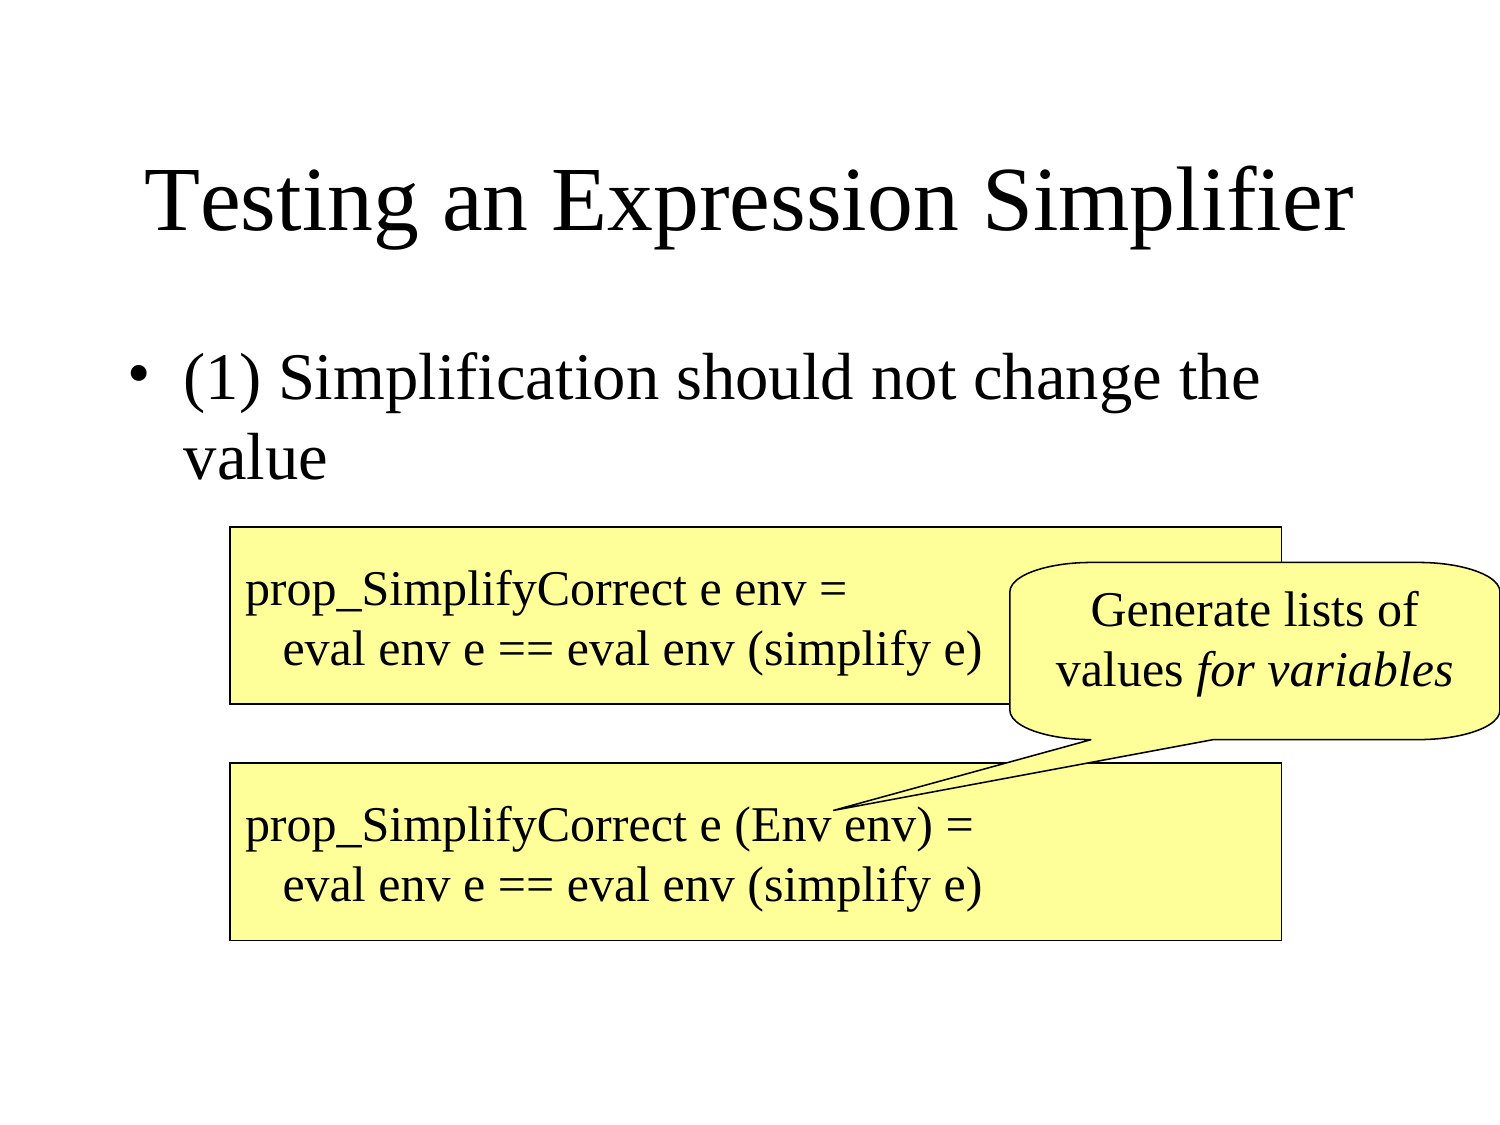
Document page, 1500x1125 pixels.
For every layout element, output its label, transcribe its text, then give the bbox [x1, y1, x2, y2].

title Testing an Expression Simplifier [112, 99, 1388, 288]
list (1) Simplification should not change the value [112, 324, 1388, 1000]
text_box prop_SimplifyCorrect e (Env env) = eval env e == eval env (simplify e) [230, 763, 1282, 941]
text_box Generate lists of values for variables [833, 562, 1500, 811]
text_box prop_SimplifyCorrect e env = eval env e == eval env (simplify e) [230, 527, 1282, 705]
